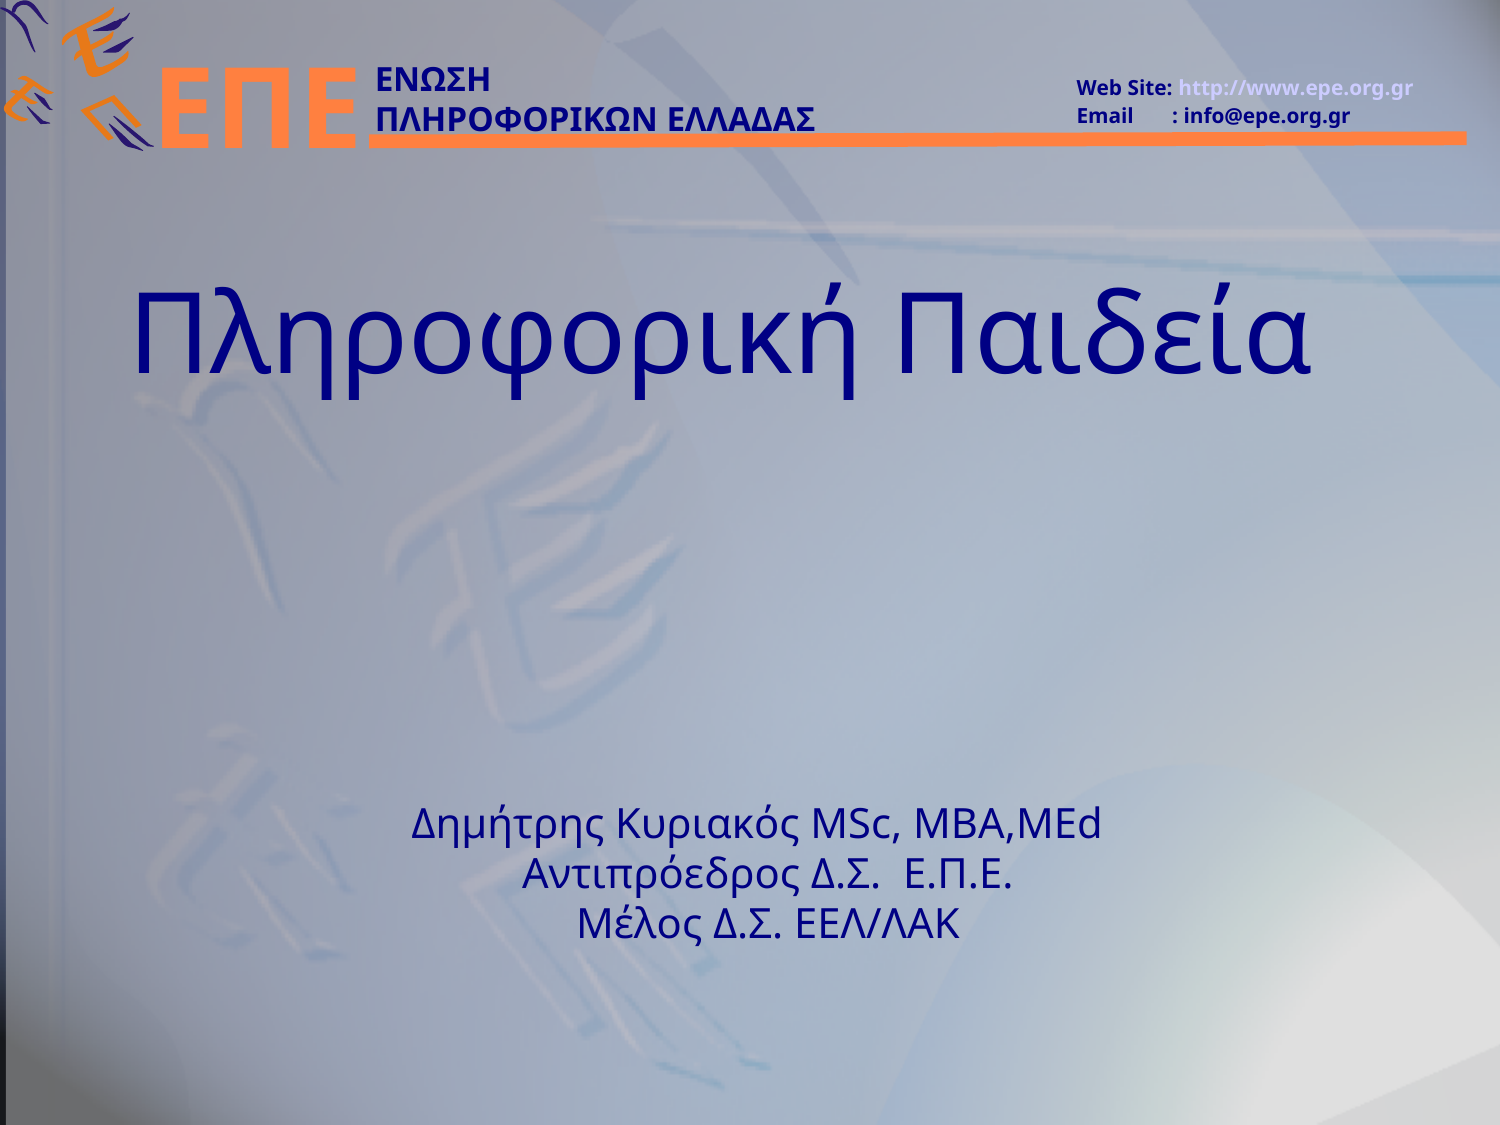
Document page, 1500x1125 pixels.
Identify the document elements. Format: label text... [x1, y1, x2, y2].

title Πληροφορική Παιδεία [105, 163, 1381, 450]
subtitle Δημήτρης Κυριακός MSc, MBA,MEd Αντιπρόεδρος Δ.Σ. Ε.Π.Ε. Μέλος Δ.Σ. ΕΕΛ/ΛΑΚ [76, 637, 1459, 1083]
